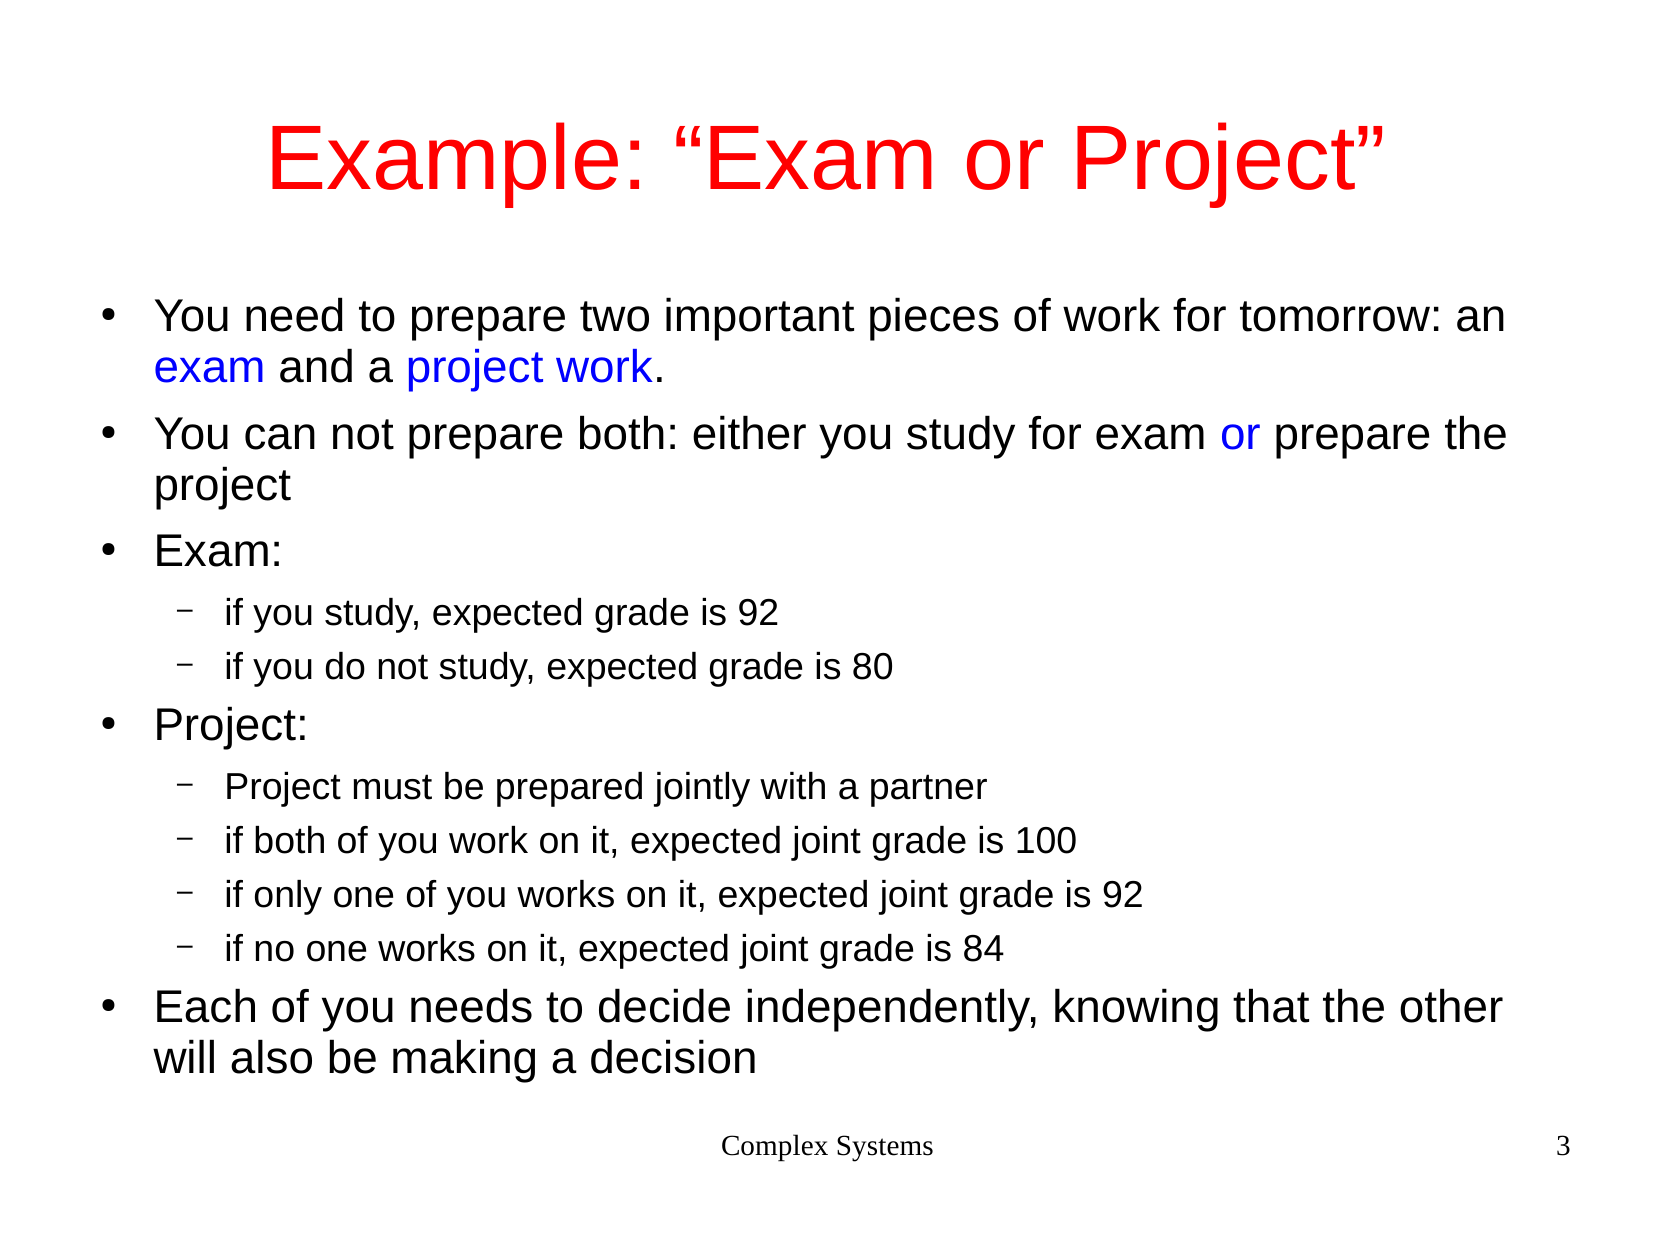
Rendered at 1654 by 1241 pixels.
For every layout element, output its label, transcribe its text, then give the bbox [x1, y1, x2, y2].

title Example: “Exam or Project” [82, 49, 1571, 257]
list You need to prepare two important pieces of work for tomorrow: an exam and a project work. You can not prepare both: either you study for exam or prepare the project Exam: if you study, expected grade is 92 if you do not study, expected grade is 80 Project: Project must be prepared jointly with a partner if both of you work on it, expected joint grade is 100 if only one of you works on it, expected joint grade is 92 if no one works on it, expected joint grade is 84 Each of you needs to decide independently, knowing that the other will also be making a decision [82, 290, 1571, 1109]
